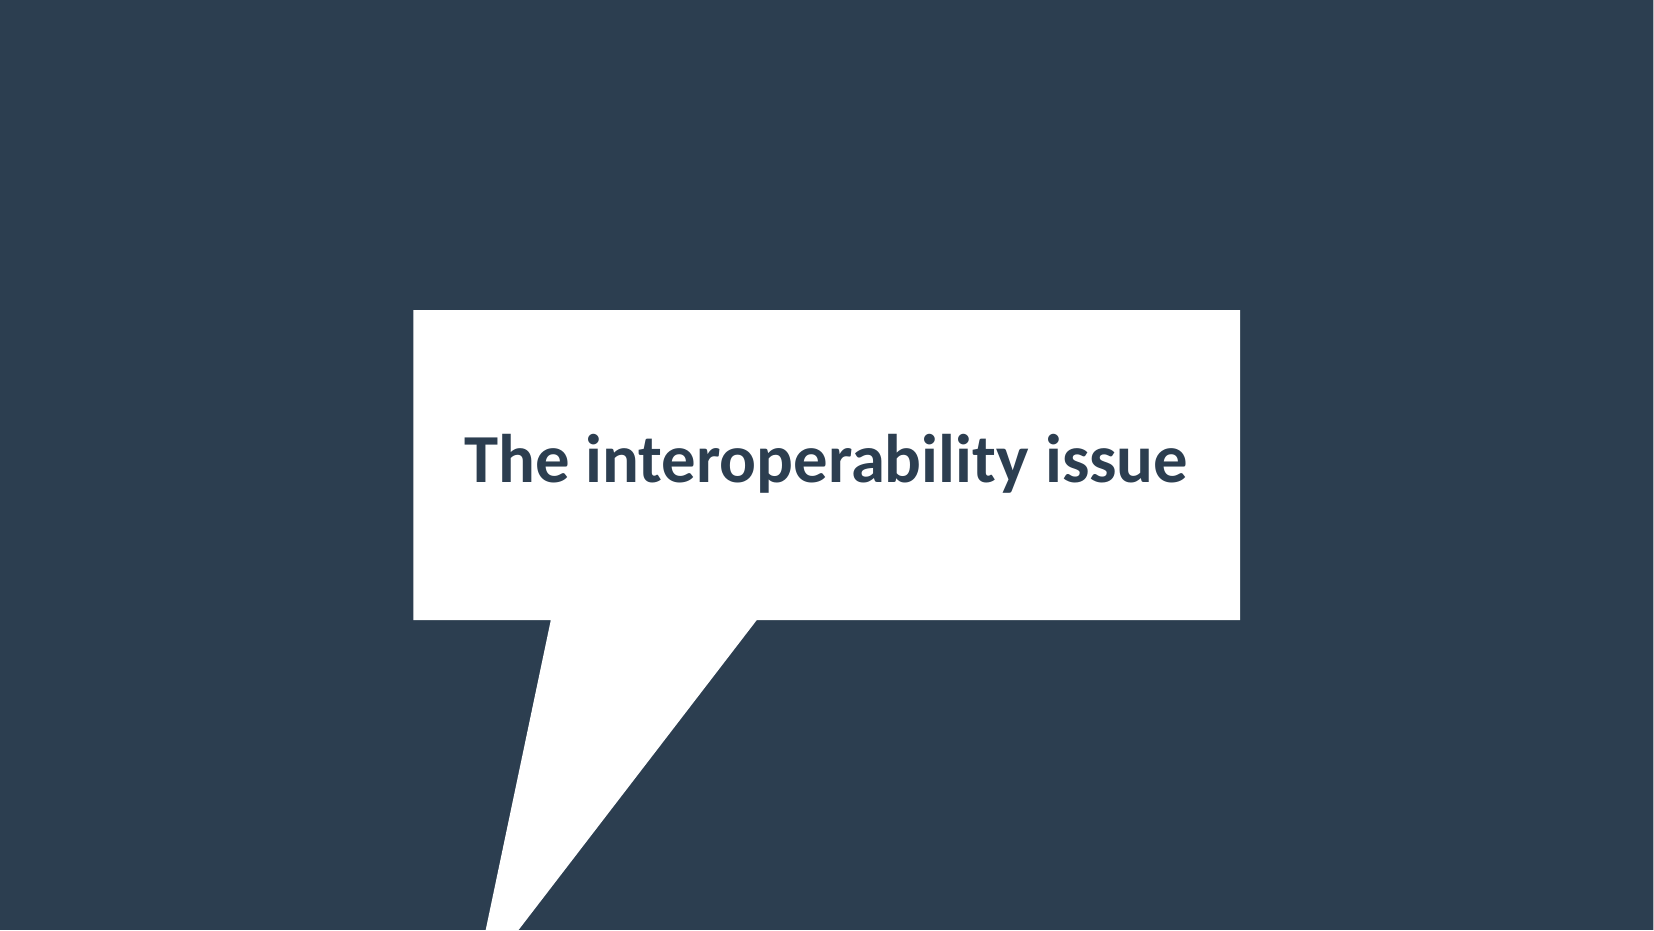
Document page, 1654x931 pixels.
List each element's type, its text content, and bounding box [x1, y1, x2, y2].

title The interoperability issue [442, 332, 1211, 598]
